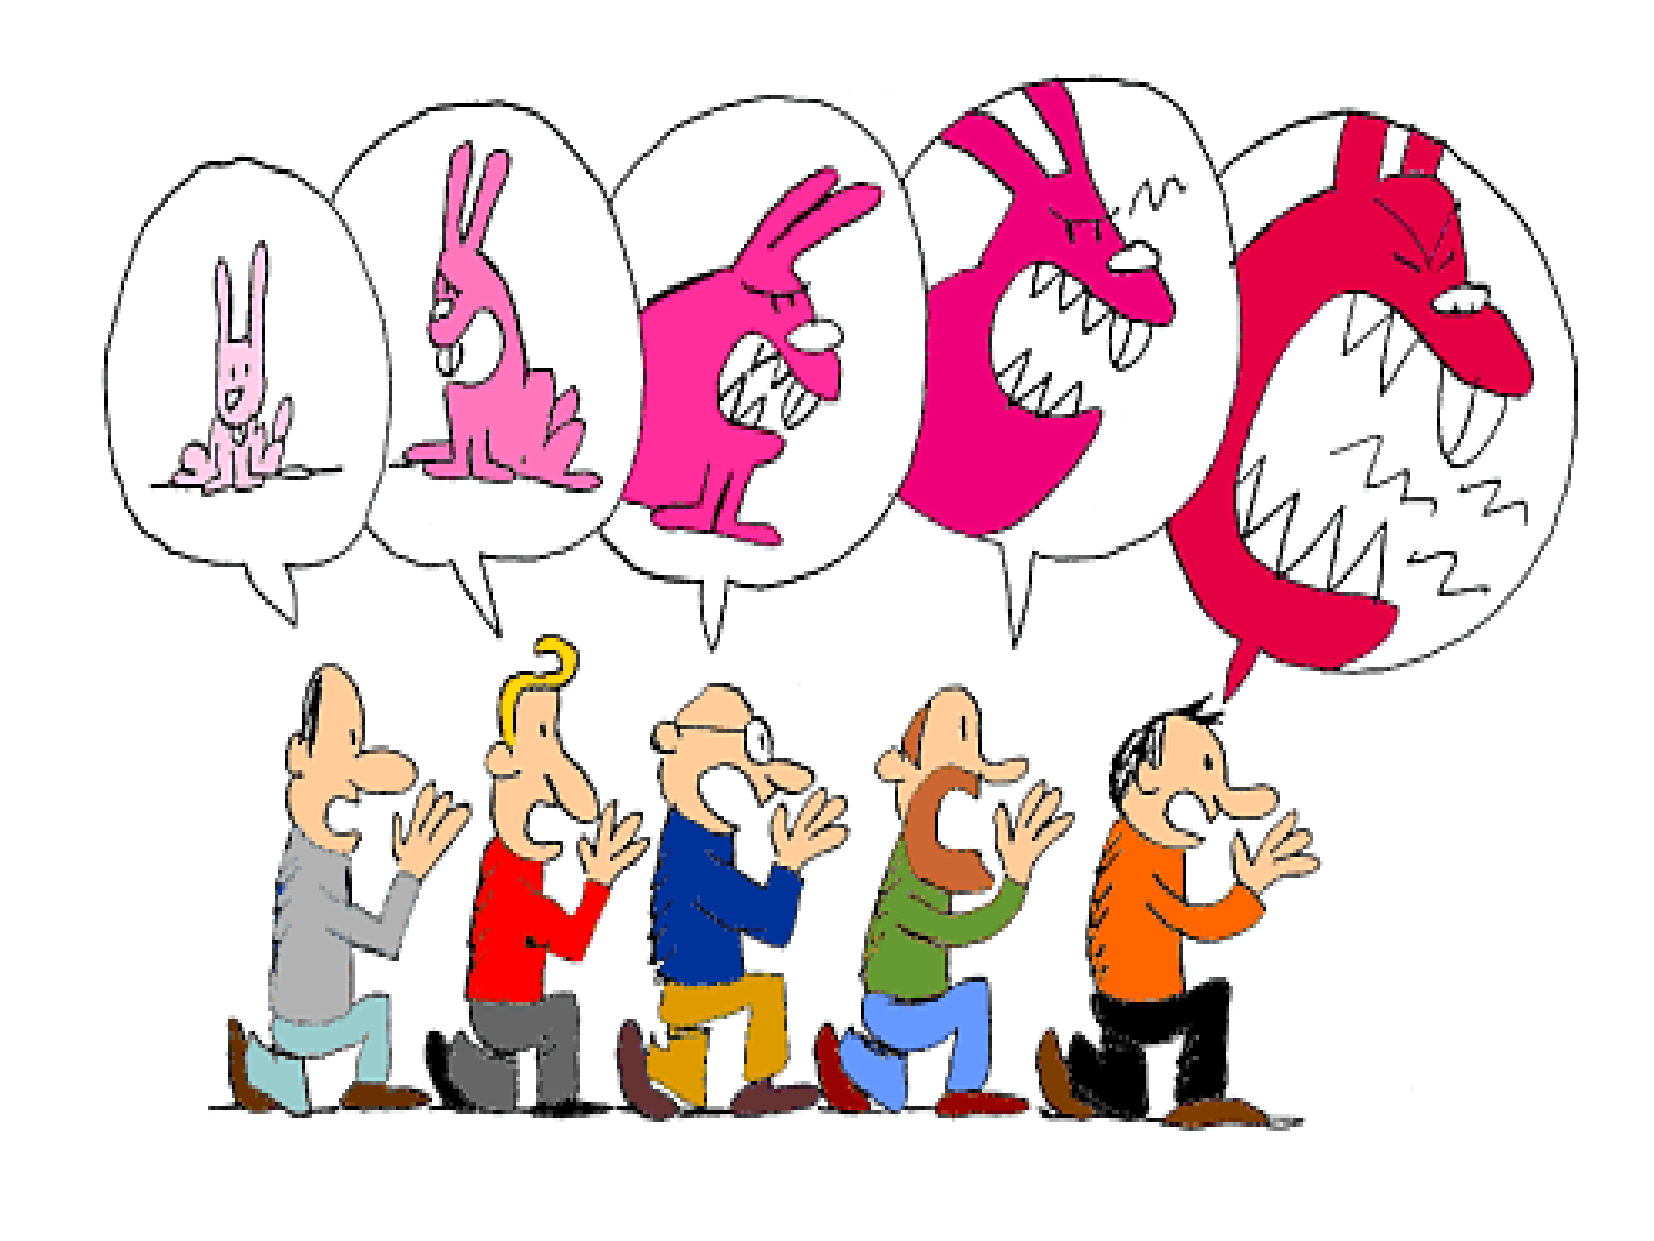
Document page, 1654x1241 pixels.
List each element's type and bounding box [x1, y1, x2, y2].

picture [88, 58, 1595, 1152]
